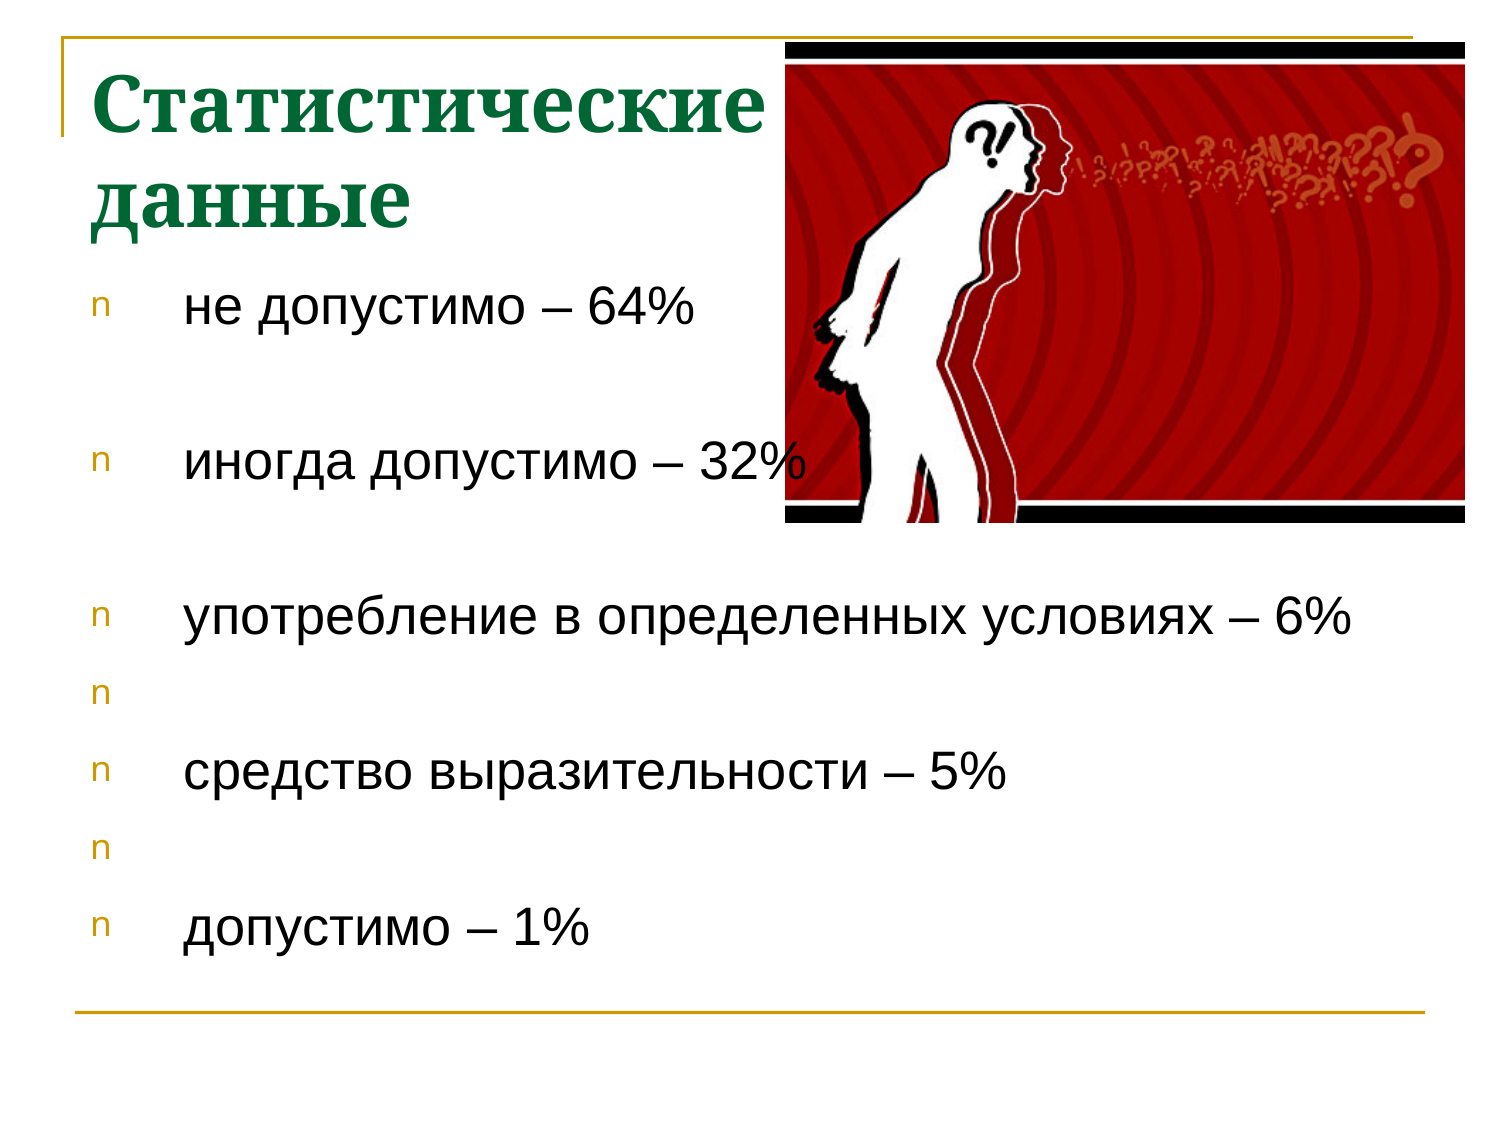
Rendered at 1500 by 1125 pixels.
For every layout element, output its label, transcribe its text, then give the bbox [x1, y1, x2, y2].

picture [785, 42, 1465, 523]
title Статистические данные [75, 45, 1426, 233]
list не допустимо – 64% иногда допустимо – 32% употребление в определенных условиях – 6% средство выразительности – 5% допустимо – 1% [75, 262, 1426, 1006]
